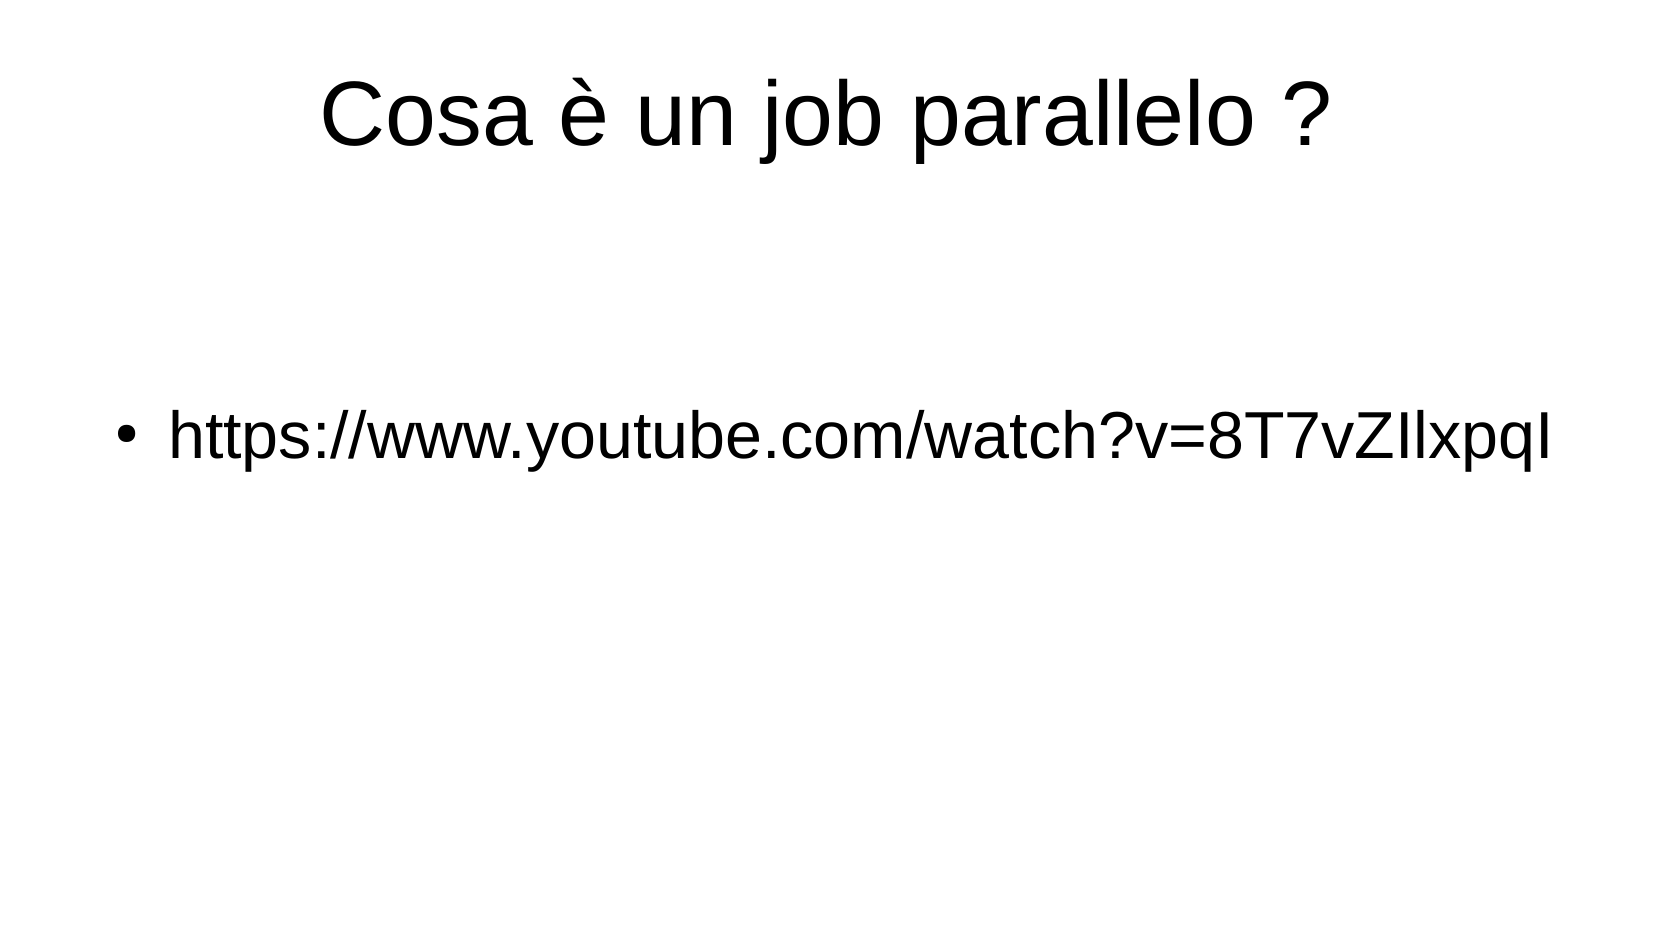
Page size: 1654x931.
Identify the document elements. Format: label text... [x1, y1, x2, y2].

list https://www.youtube.com/watch?v=8T7vZIlxpqI [82, 217, 1571, 757]
title Cosa è un job parallelo ? [82, 36, 1571, 192]
